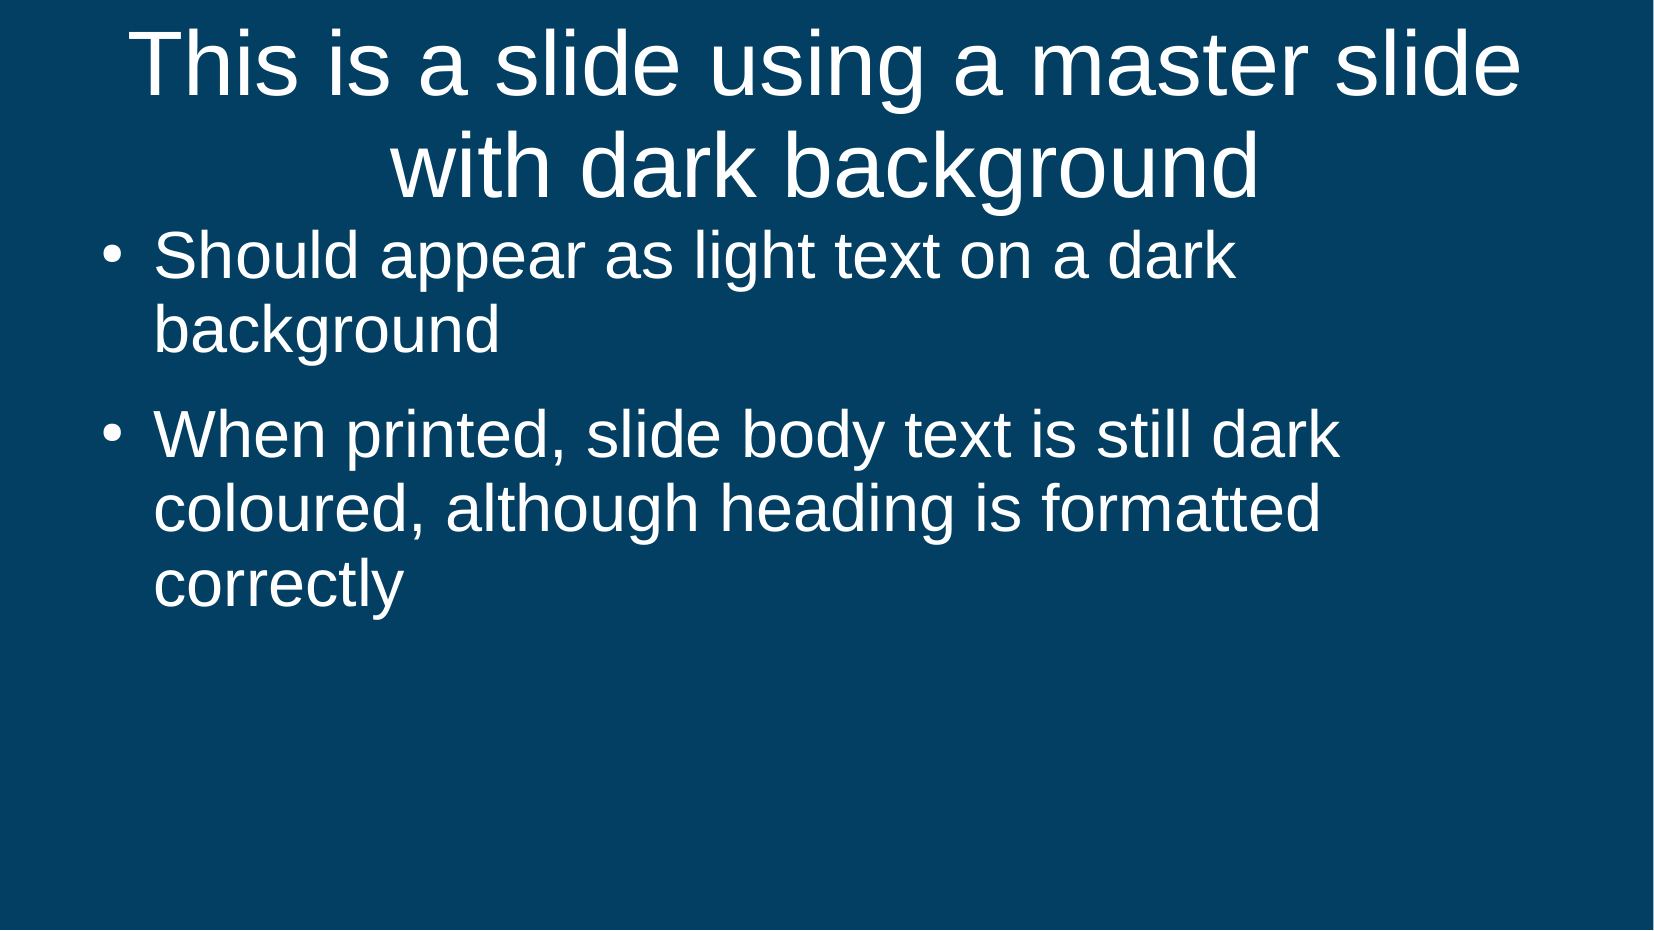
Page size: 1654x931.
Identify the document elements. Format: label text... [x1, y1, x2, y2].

list Should appear as light text on a dark background When printed, slide body text is still dark coloured, although heading is formatted correctly [82, 217, 1571, 758]
title This is a slide using a master slide with dark background [82, 12, 1571, 217]
